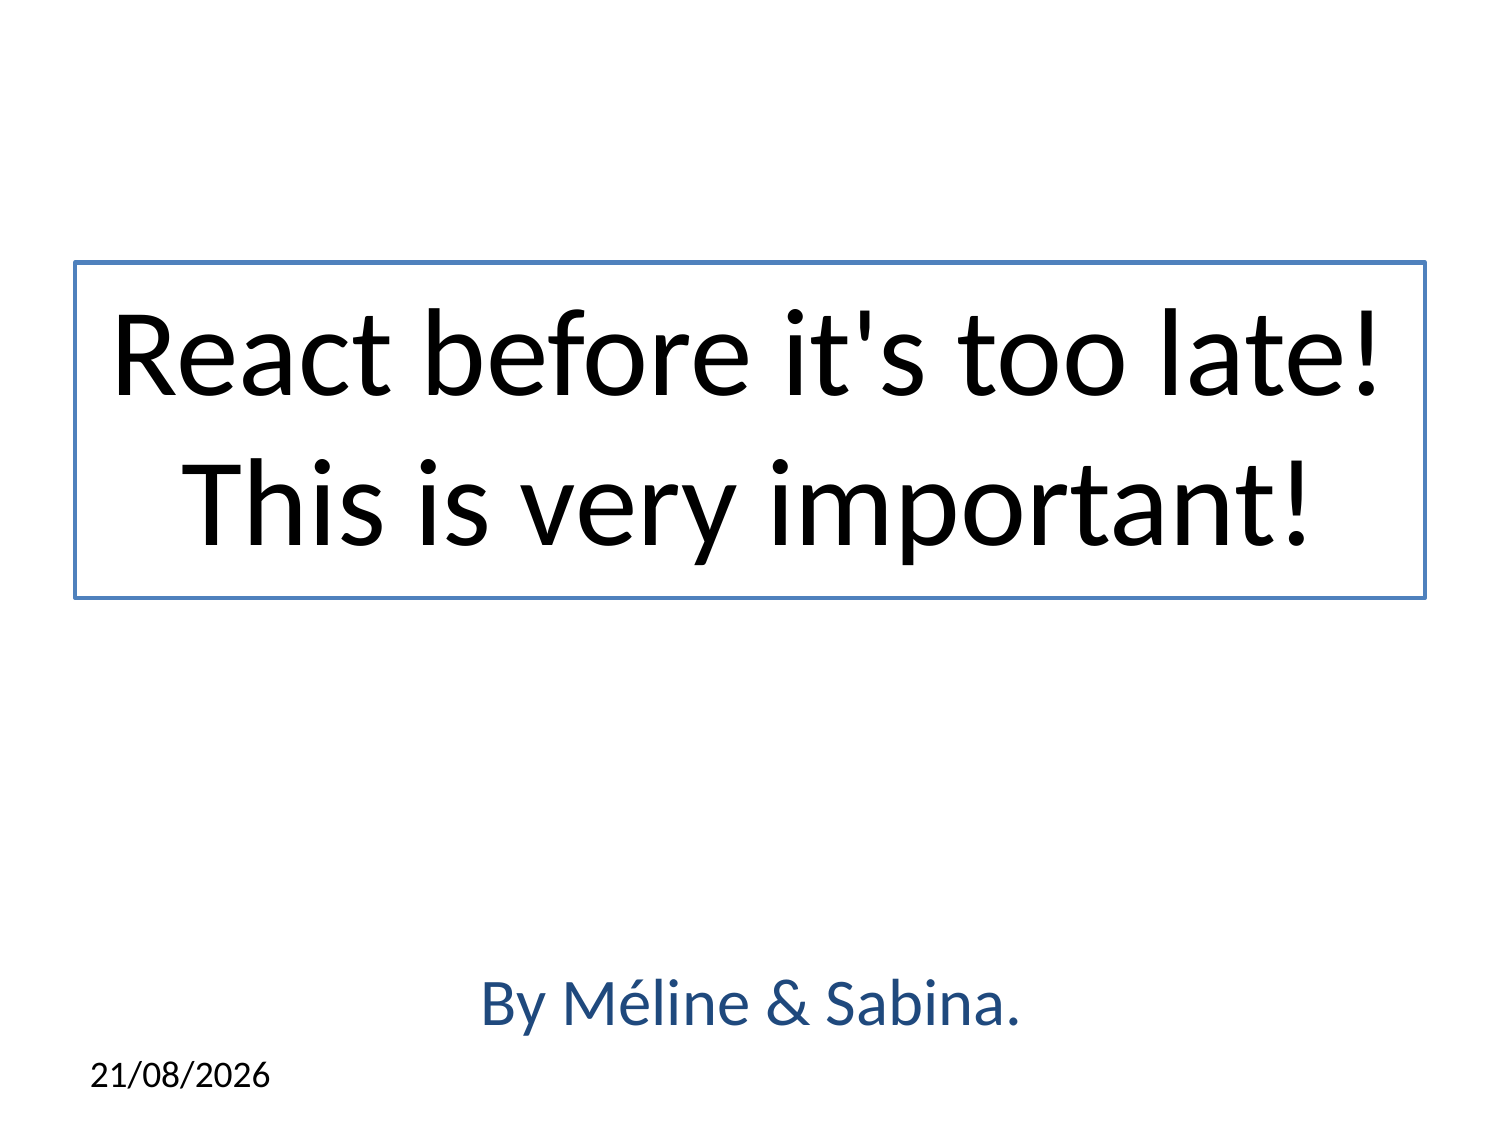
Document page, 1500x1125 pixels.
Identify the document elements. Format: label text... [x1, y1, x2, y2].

text_box 15/01/2013 [75, 1042, 425, 1103]
title By Méline & Sabina. [76, 905, 1427, 1093]
list React before it's too late! This is very important! [75, 262, 1425, 598]
